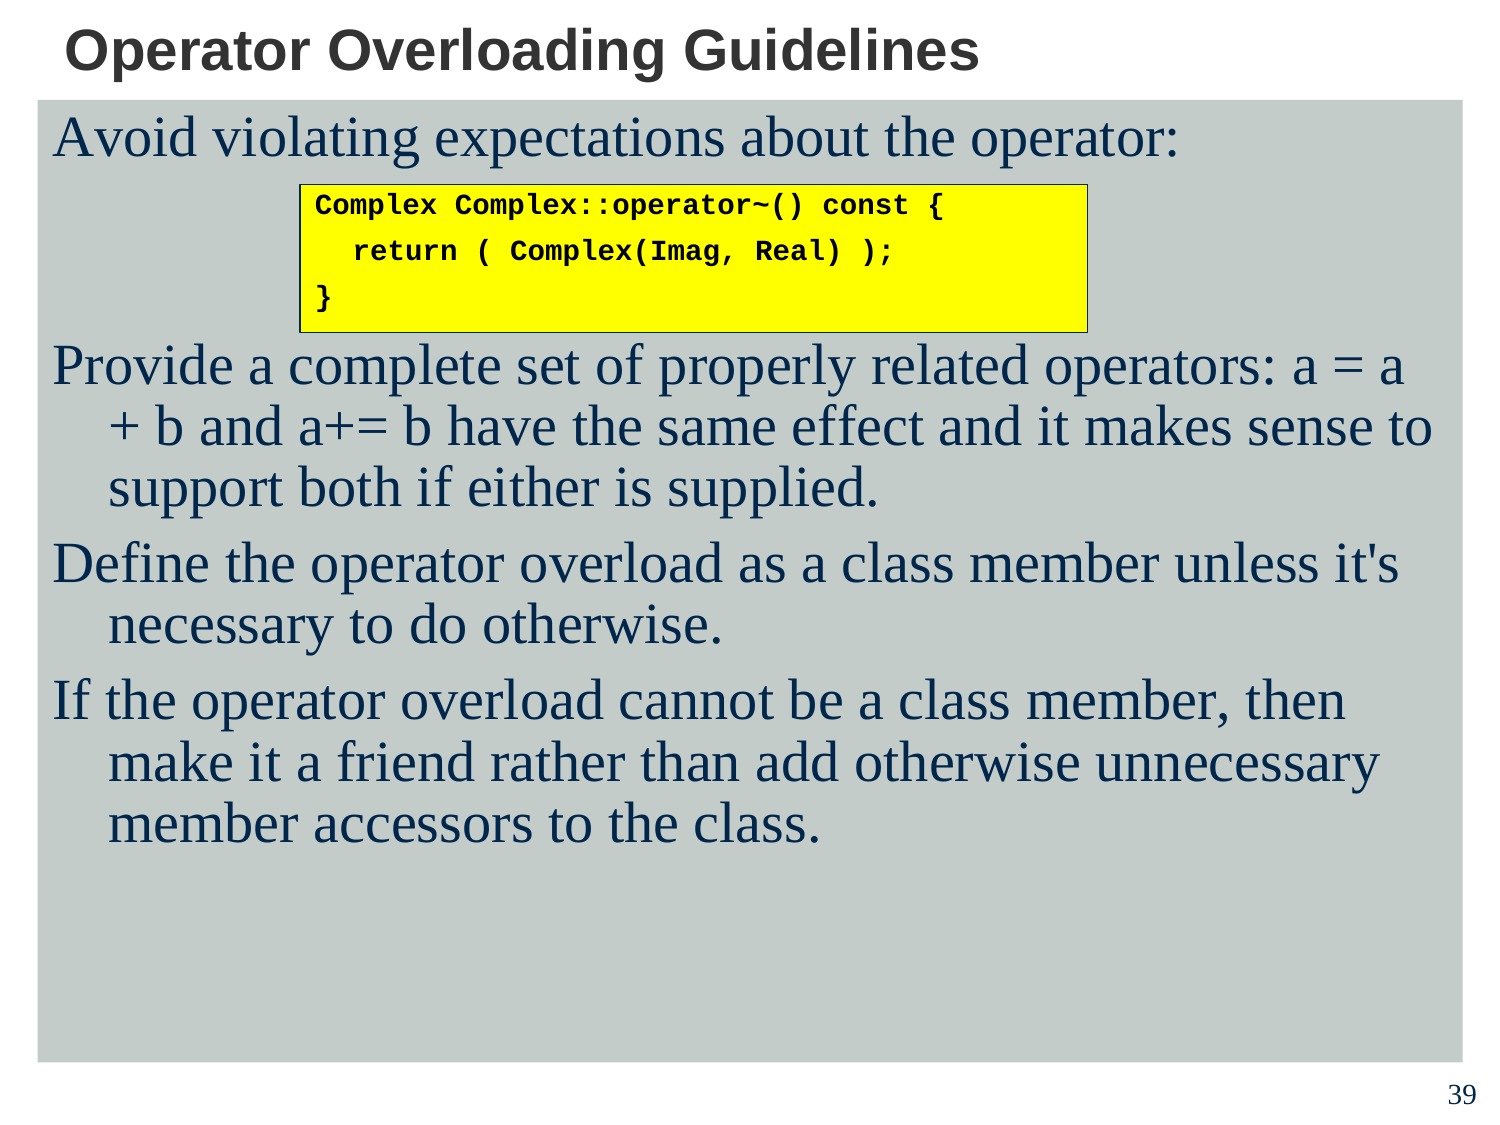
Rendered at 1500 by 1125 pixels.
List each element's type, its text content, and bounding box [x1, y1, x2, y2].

list Avoid violating expectations about the operator: Provide a complete set of properly related operators: a = a + b and a+= b have the same effect and it makes sense to support both if either is supplied. Define the operator overload as a class member unless it's necessary to do otherwise. If the operator overload cannot be a class member, then make it a friend rather than add otherwise unnecessary member accessors to the class. [37, 99, 1463, 1063]
title Operator Overloading Guidelines [49, 0, 1450, 91]
text_box Complex Complex::operator~() const { return ( Complex(Imag, Real) ); } [299, 184, 1088, 345]
